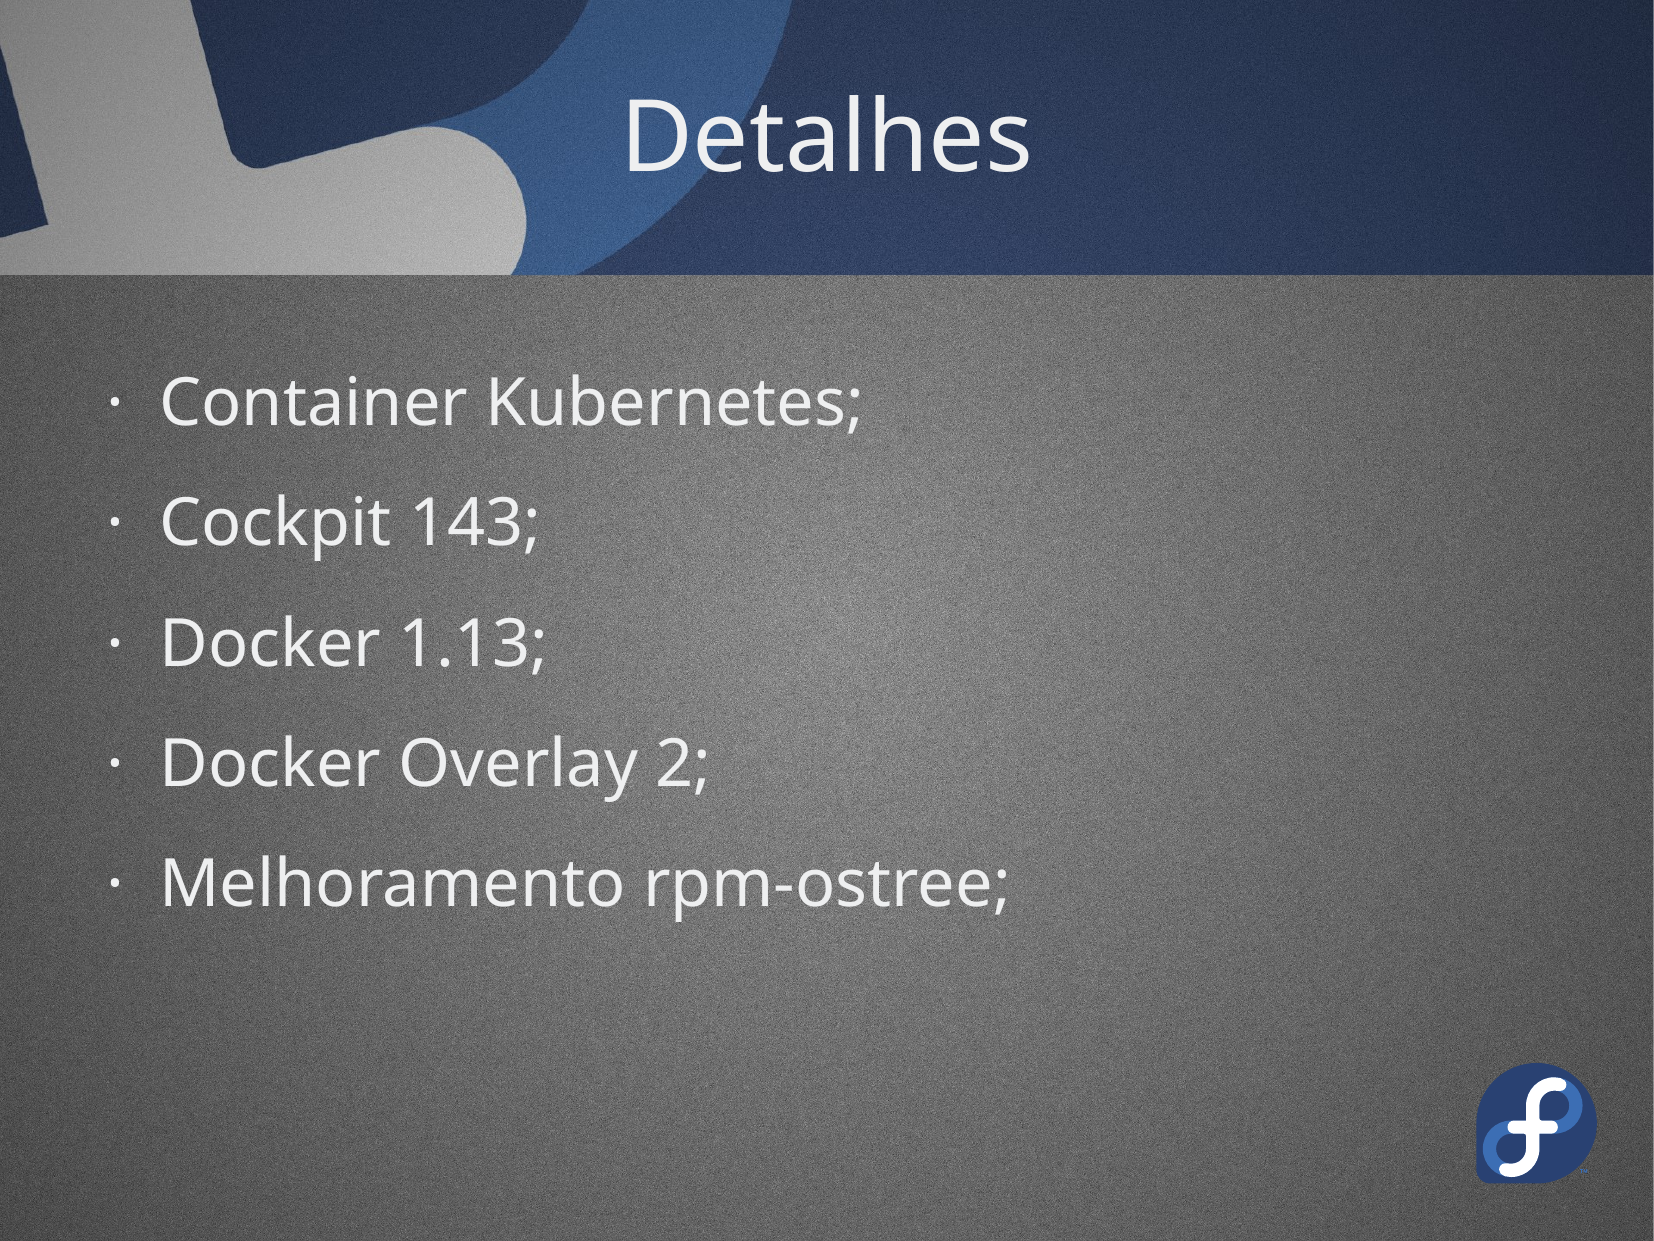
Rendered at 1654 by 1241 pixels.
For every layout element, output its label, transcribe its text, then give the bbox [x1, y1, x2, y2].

title Detalhes [88, 29, 1565, 237]
picture [0, 0, 1654, 1241]
list Container Kubernetes; Cockpit 143; Docker 1.13; Docker Overlay 2; Melhoramento rpm-ostree; [88, 354, 1565, 1111]
